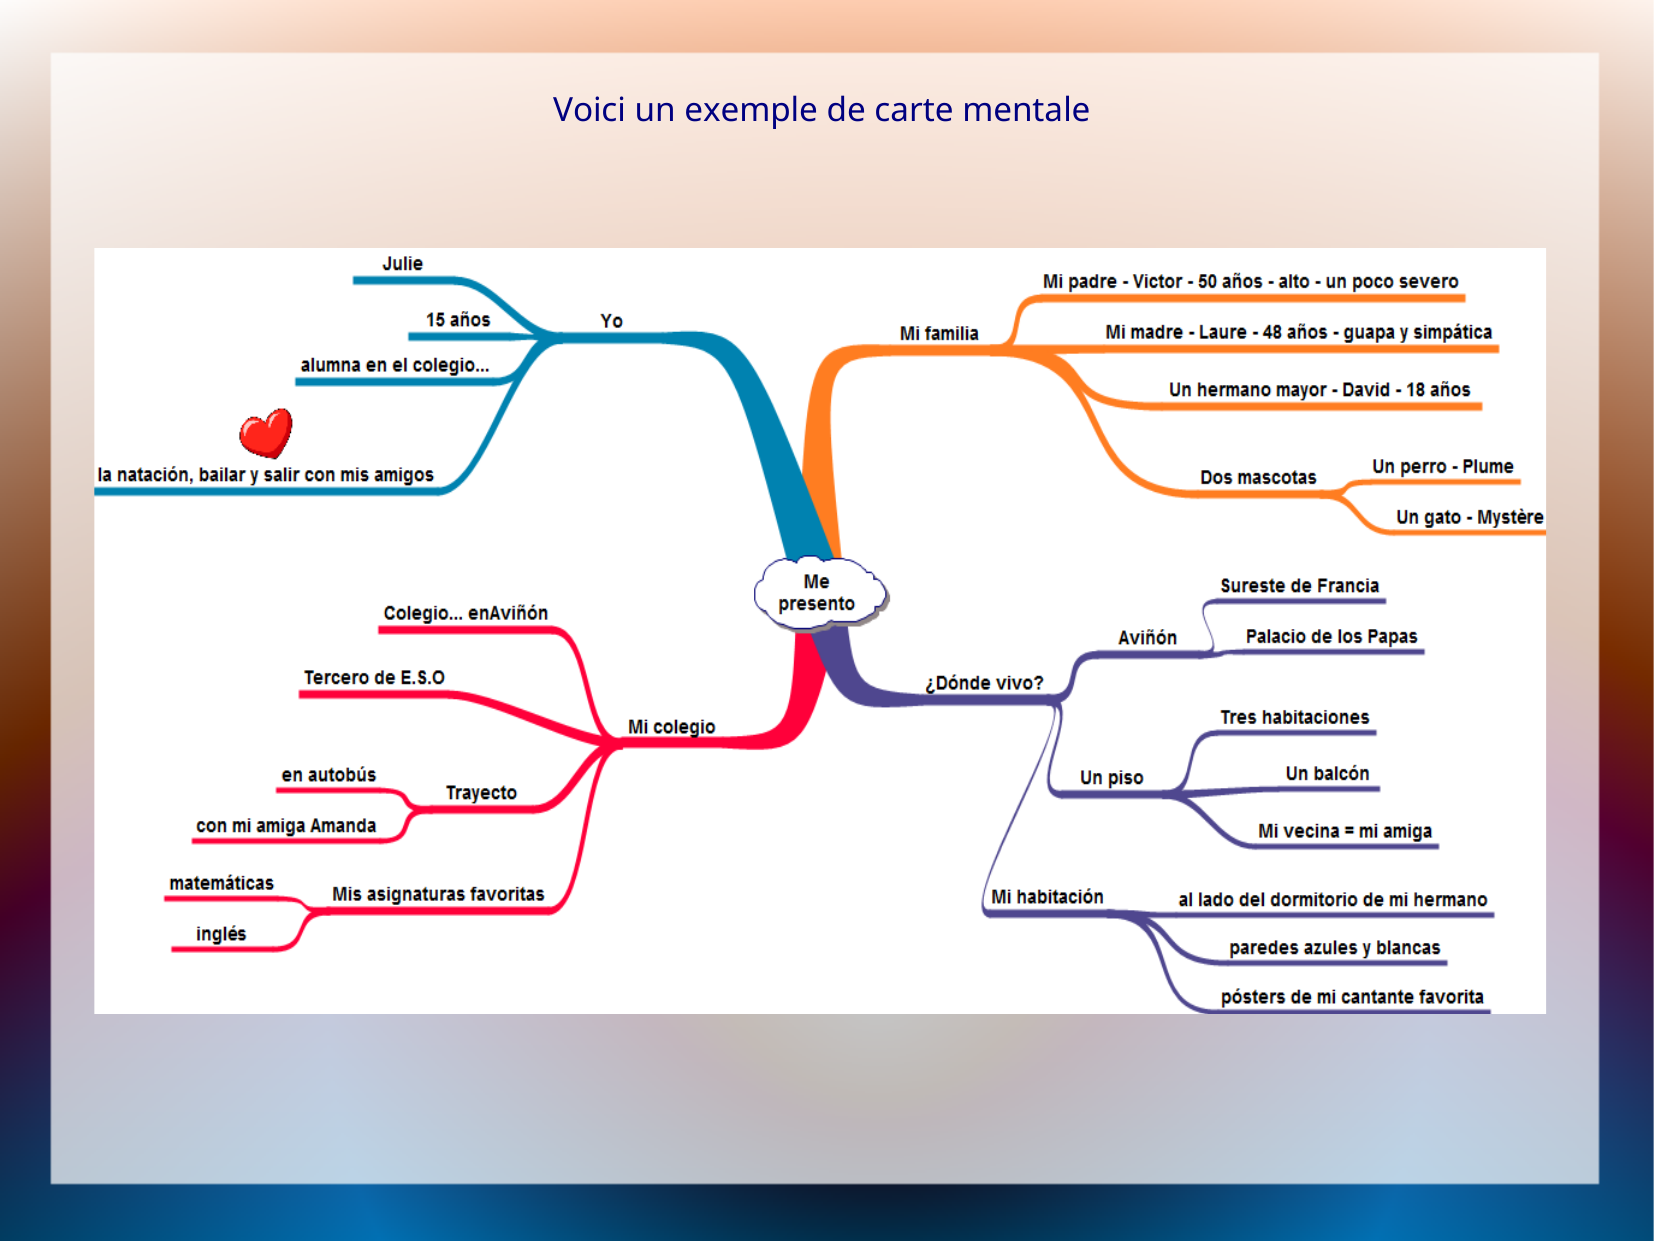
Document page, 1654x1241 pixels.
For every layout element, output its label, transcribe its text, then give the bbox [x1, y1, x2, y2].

picture [0, 0, 1654, 1241]
title Voici un exemple de carte mentale [82, 59, 1571, 158]
